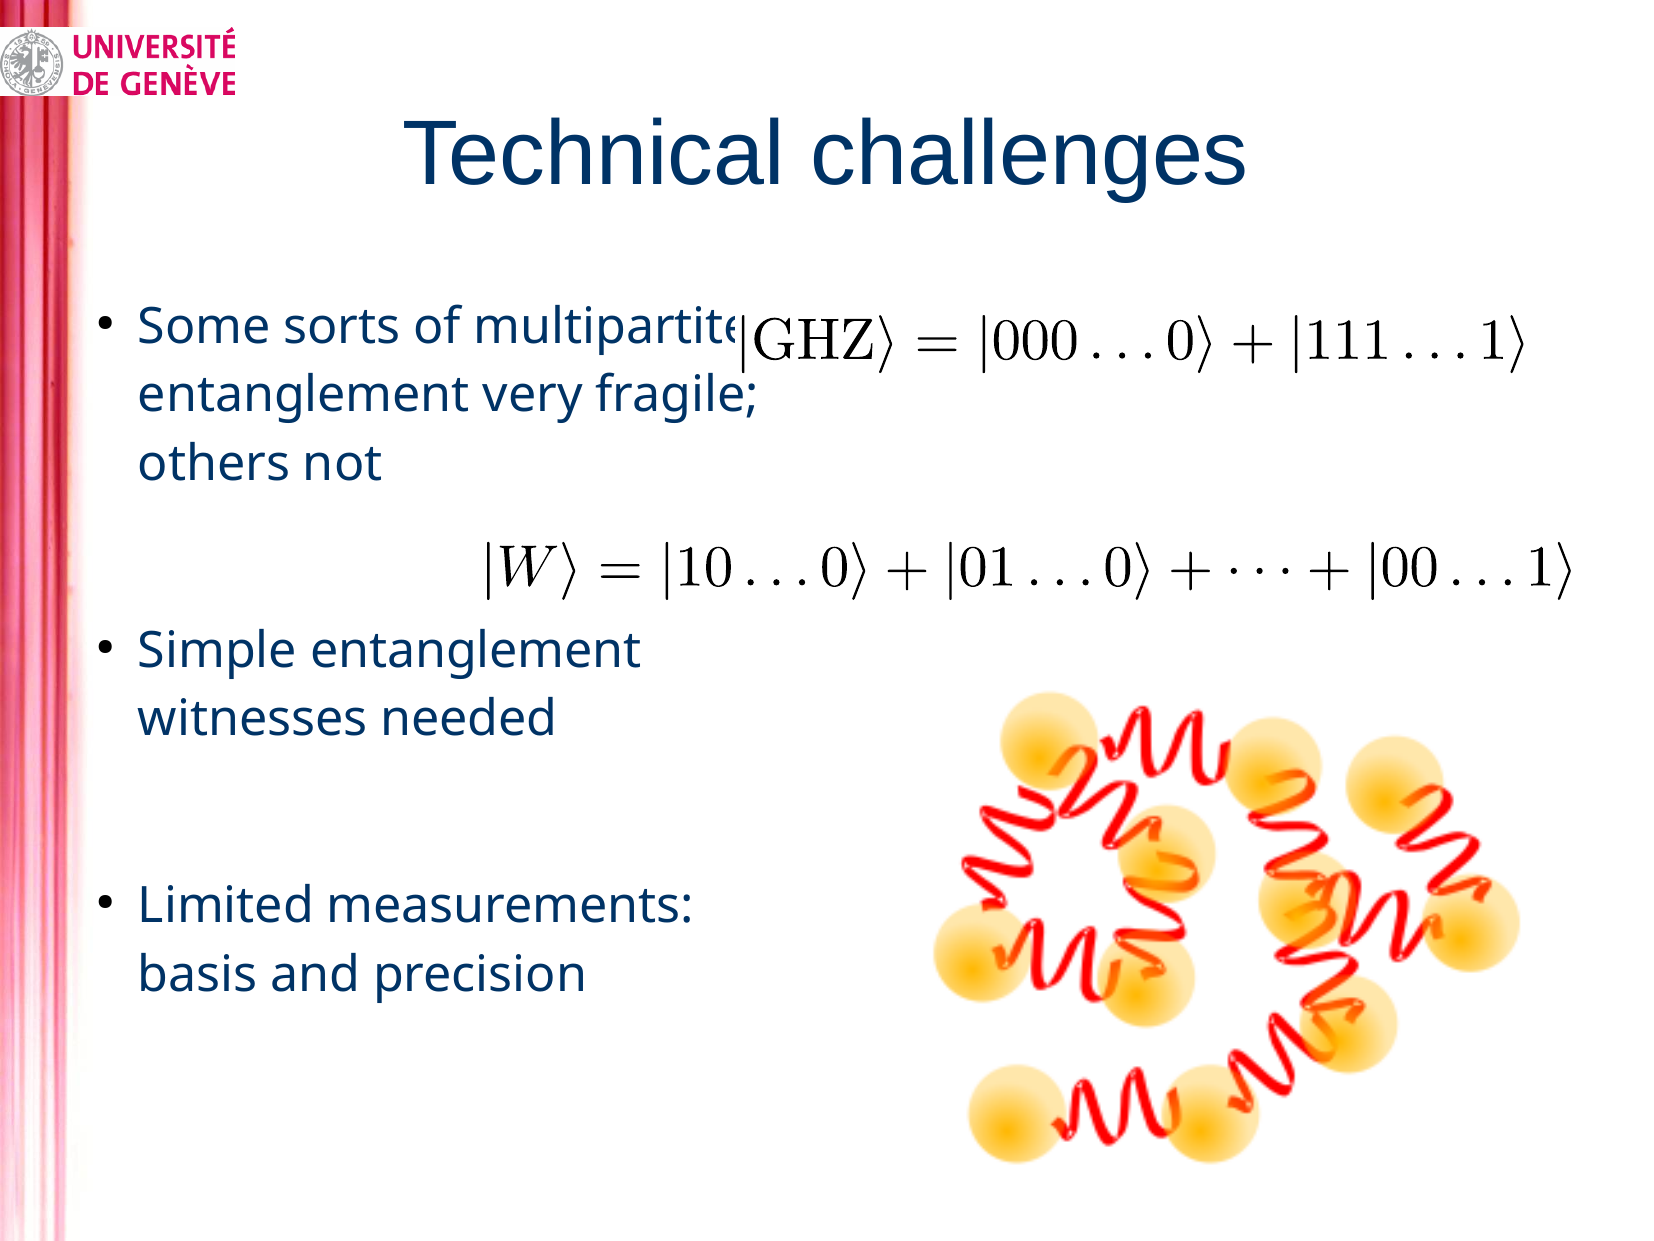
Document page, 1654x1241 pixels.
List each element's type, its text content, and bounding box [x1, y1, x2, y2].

list Some sorts of multipartite entanglement very fragile; others not Simple entanglement witnesses needed Limited measurements: basis and precision [82, 290, 809, 1010]
title Technical challenges [82, 49, 1571, 257]
text_box [735, 315, 1530, 374]
picture [0, 0, 235, 1241]
picture [855, 689, 1582, 1171]
text_box [480, 541, 1578, 601]
